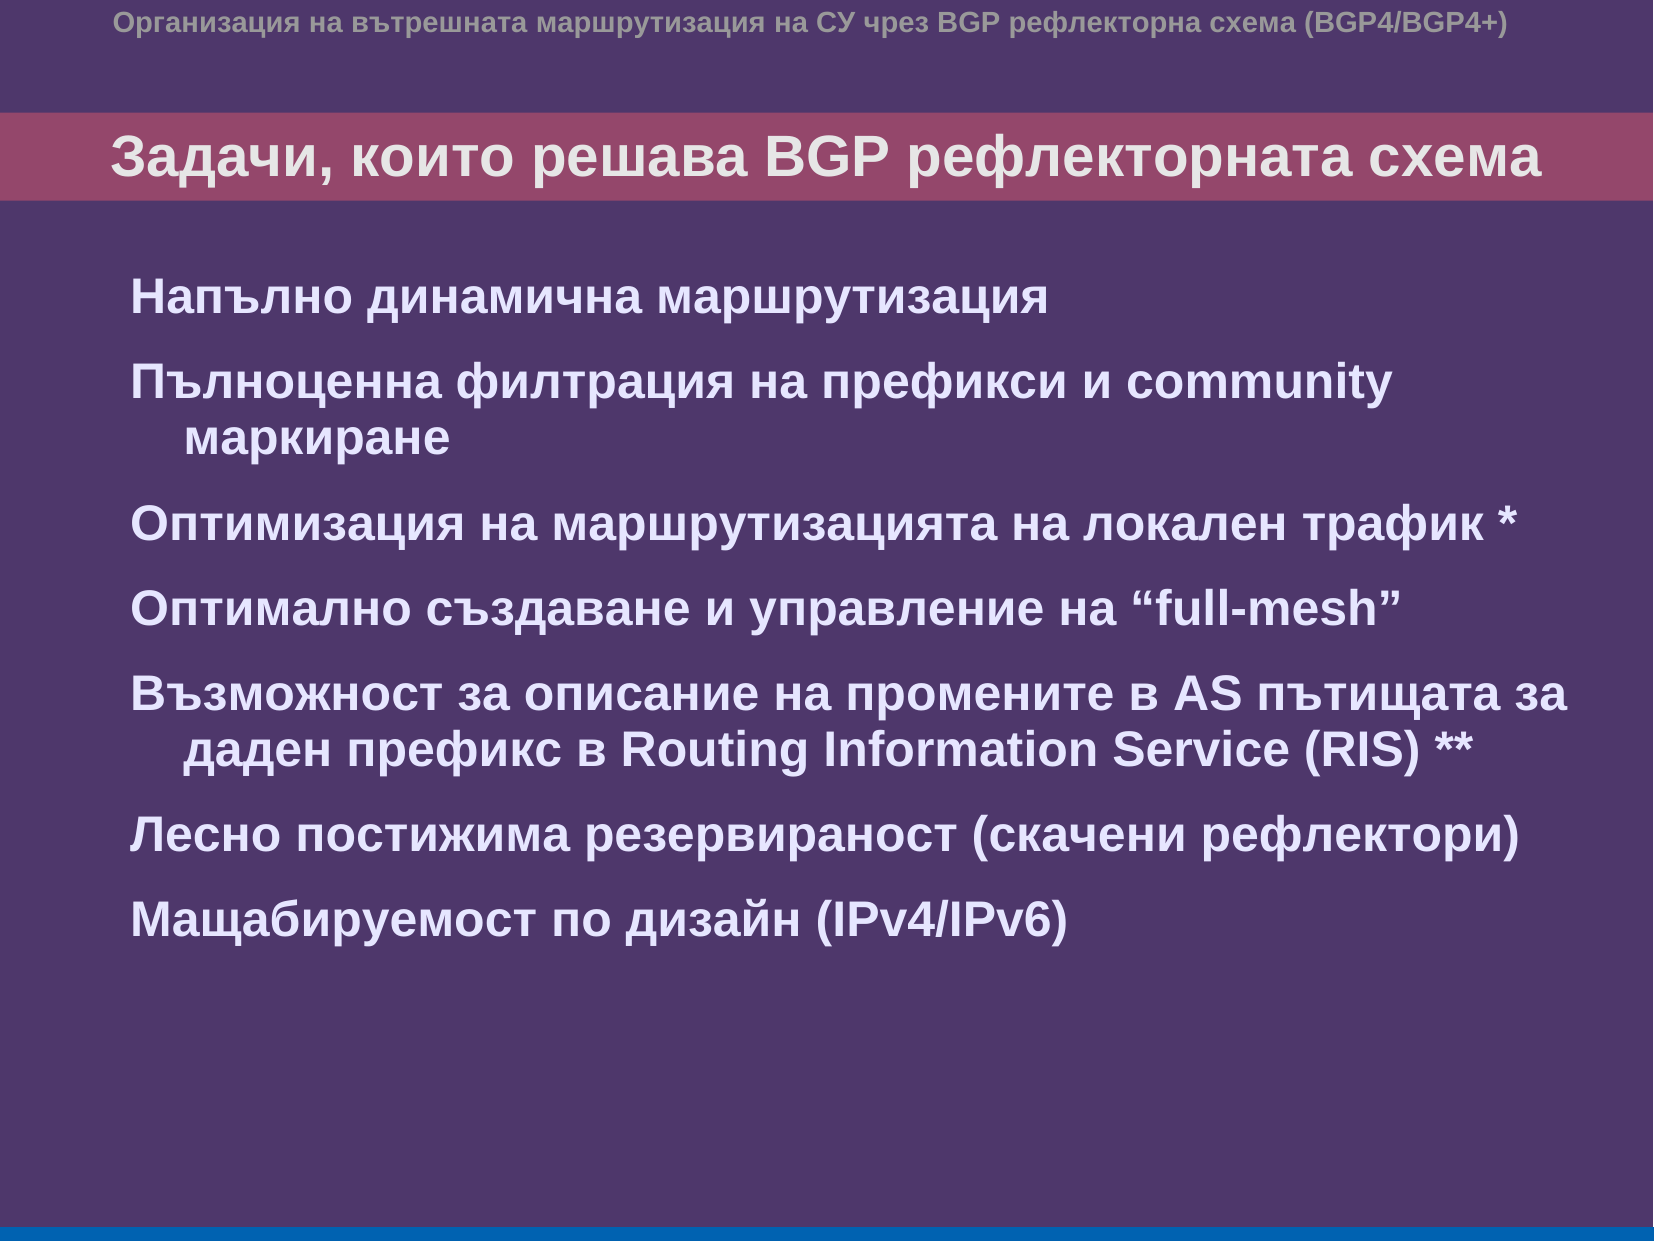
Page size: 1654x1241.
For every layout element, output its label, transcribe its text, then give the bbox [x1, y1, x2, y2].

title Организация на вътрешната маршрутизация на СУ чрез BGP рефлекторна схема (BGP4/BGP4+) [112, 0, 1525, 45]
title Задачи, които решава BGP рефлекторната схема [0, 112, 1653, 201]
list Напълно динамична маршрутизация Пълноценна филтрация на префикси и community маркиране Оптимизация на маршрутизацията на локален трафик * Оптимално създаване и управление на “full-mesh” Възможност за описание на промените в AS пътищата за даден префикс в Routing Information Service (RIS) ** Лесно постижима резервираност (скачени рефлектори) Мащабируемост по дизайн (IPv4/IPv6) [112, 268, 1613, 1126]
